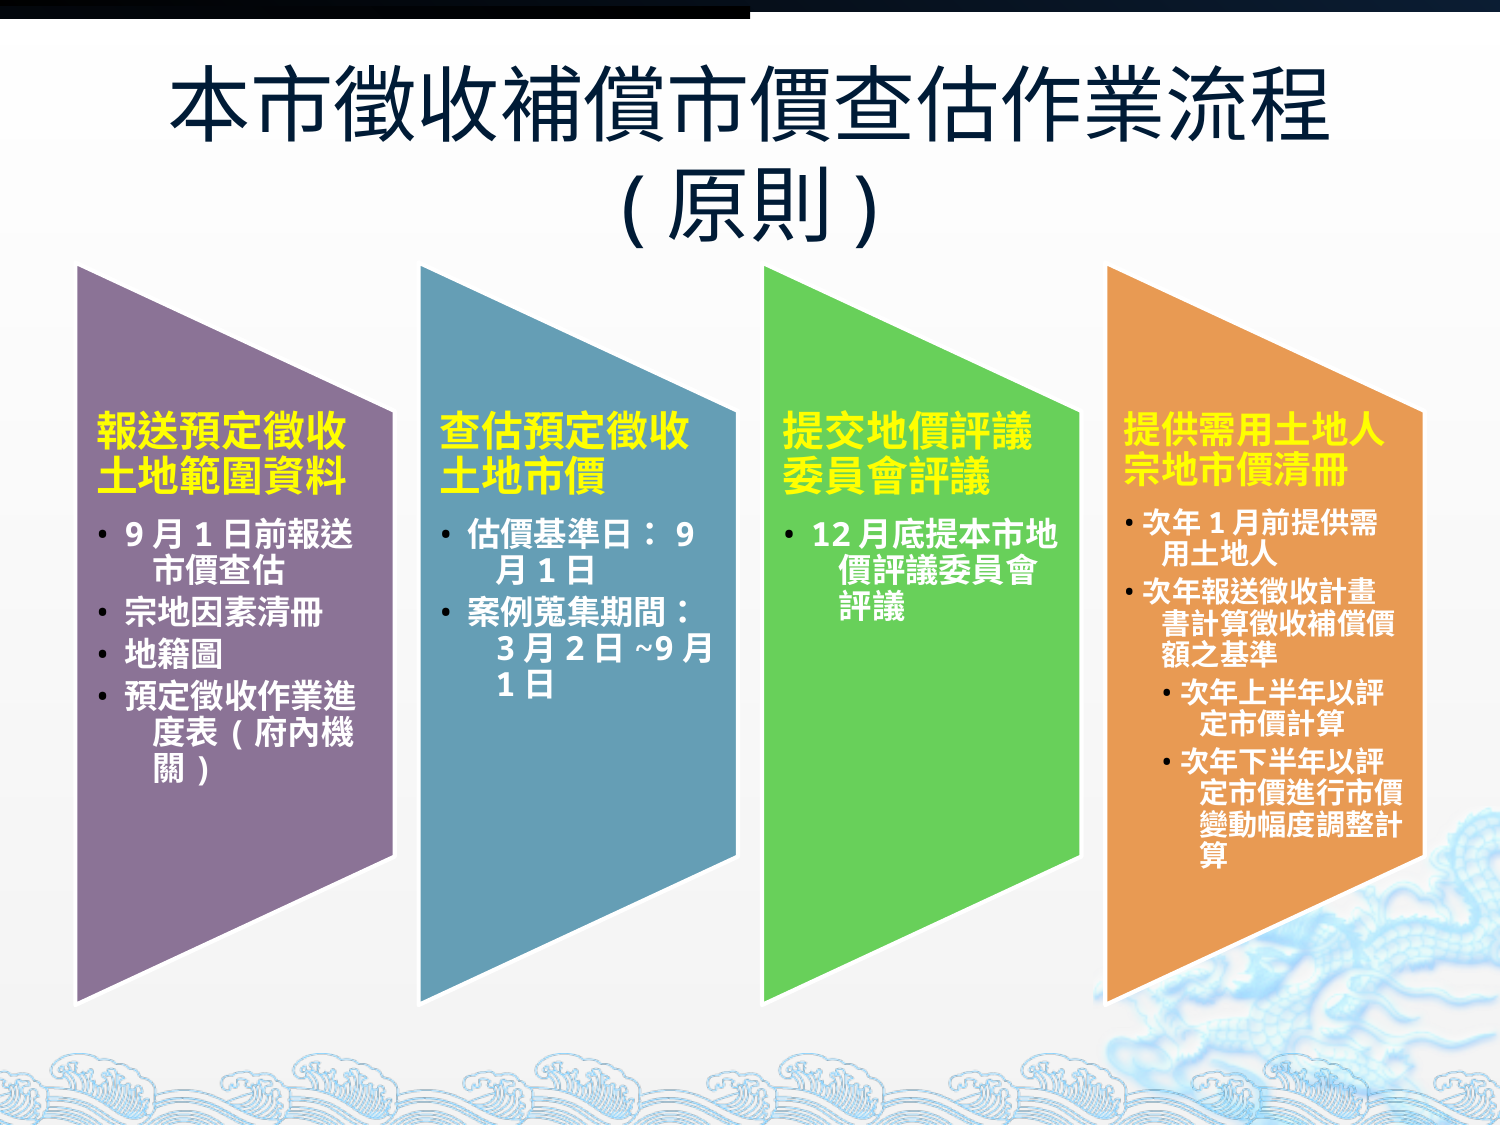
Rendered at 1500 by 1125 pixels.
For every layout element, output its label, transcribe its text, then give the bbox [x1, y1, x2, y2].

text_box 查估預定徵收土地市價 估價基準日：9月1日 案例蒐集期間：3月2日~9月1日 [418, 262, 739, 1006]
text_box 提交地價評議委員會評議 12月底提本市地價評議委員會評議 [761, 262, 1082, 1006]
text_box 提供需用土地人宗地市價清冊 次年1月前提供需用土地人 次年報送徵收計畫書計算徵收補償價額之基準 次年上半年以評定市價計算 次年下半年以評定市價進行市價變動幅度調整計算 [1105, 262, 1425, 1006]
title 本市徵收補償市價查估作業流程 (原則) [75, 45, 1426, 233]
text_box 報送預定徵收土地範圍資料 9月1日前報送市價查估 宗地因素清冊 地籍圖 預定徵收作業進度表(府內機關) [75, 262, 395, 1006]
